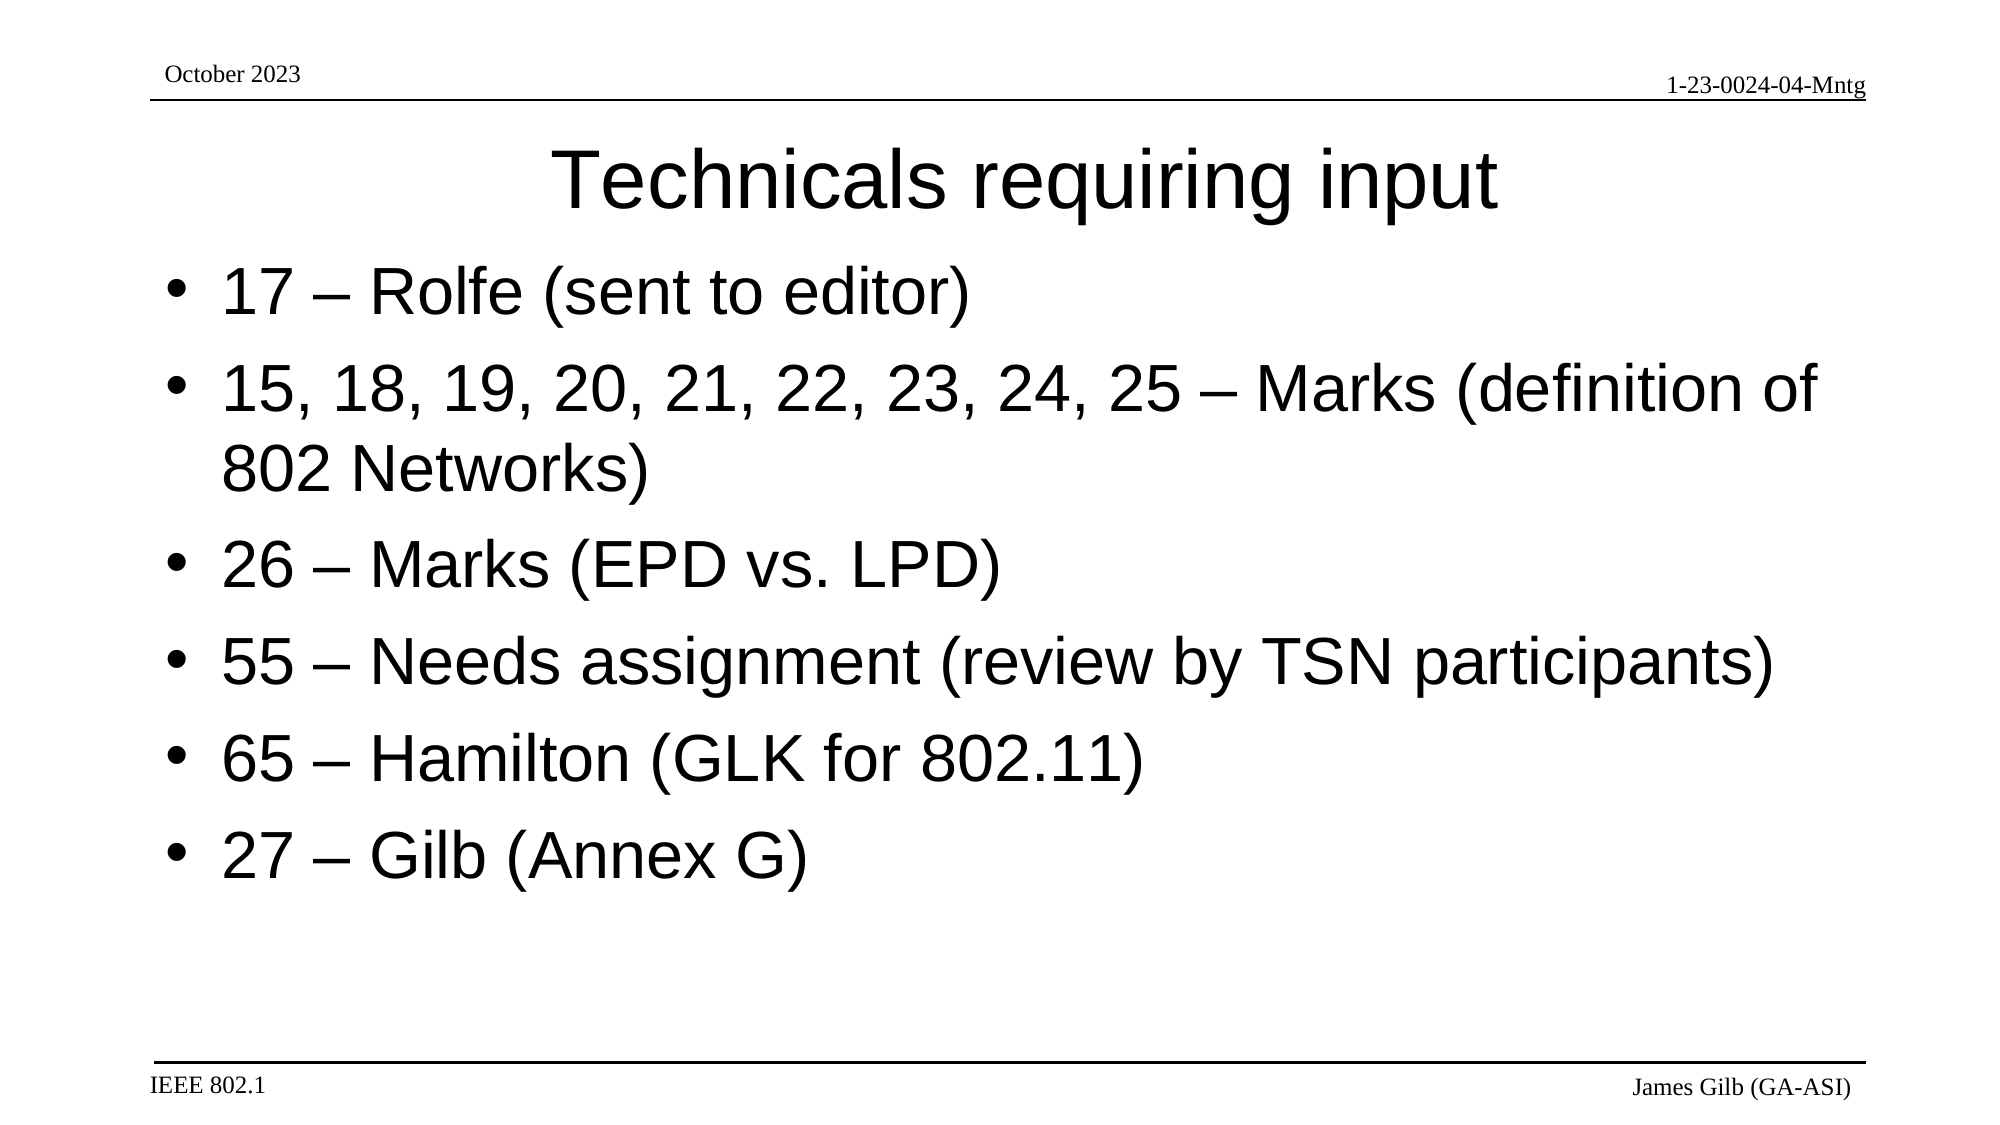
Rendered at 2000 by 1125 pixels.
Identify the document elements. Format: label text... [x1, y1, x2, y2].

title Technicals requiring input [149, 112, 1900, 238]
list 17 – Rolfe (sent to editor) 15, 18, 19, 20, 21, 22, 23, 24, 25 – Marks (definition of 802 Networks) 26 – Marks (EPD vs. LPD) 55 – Needs assignment (review by TSN participants) 65 – Hamilton (GLK for 802.11) 27 – Gilb (Annex G) [150, 239, 1900, 1051]
